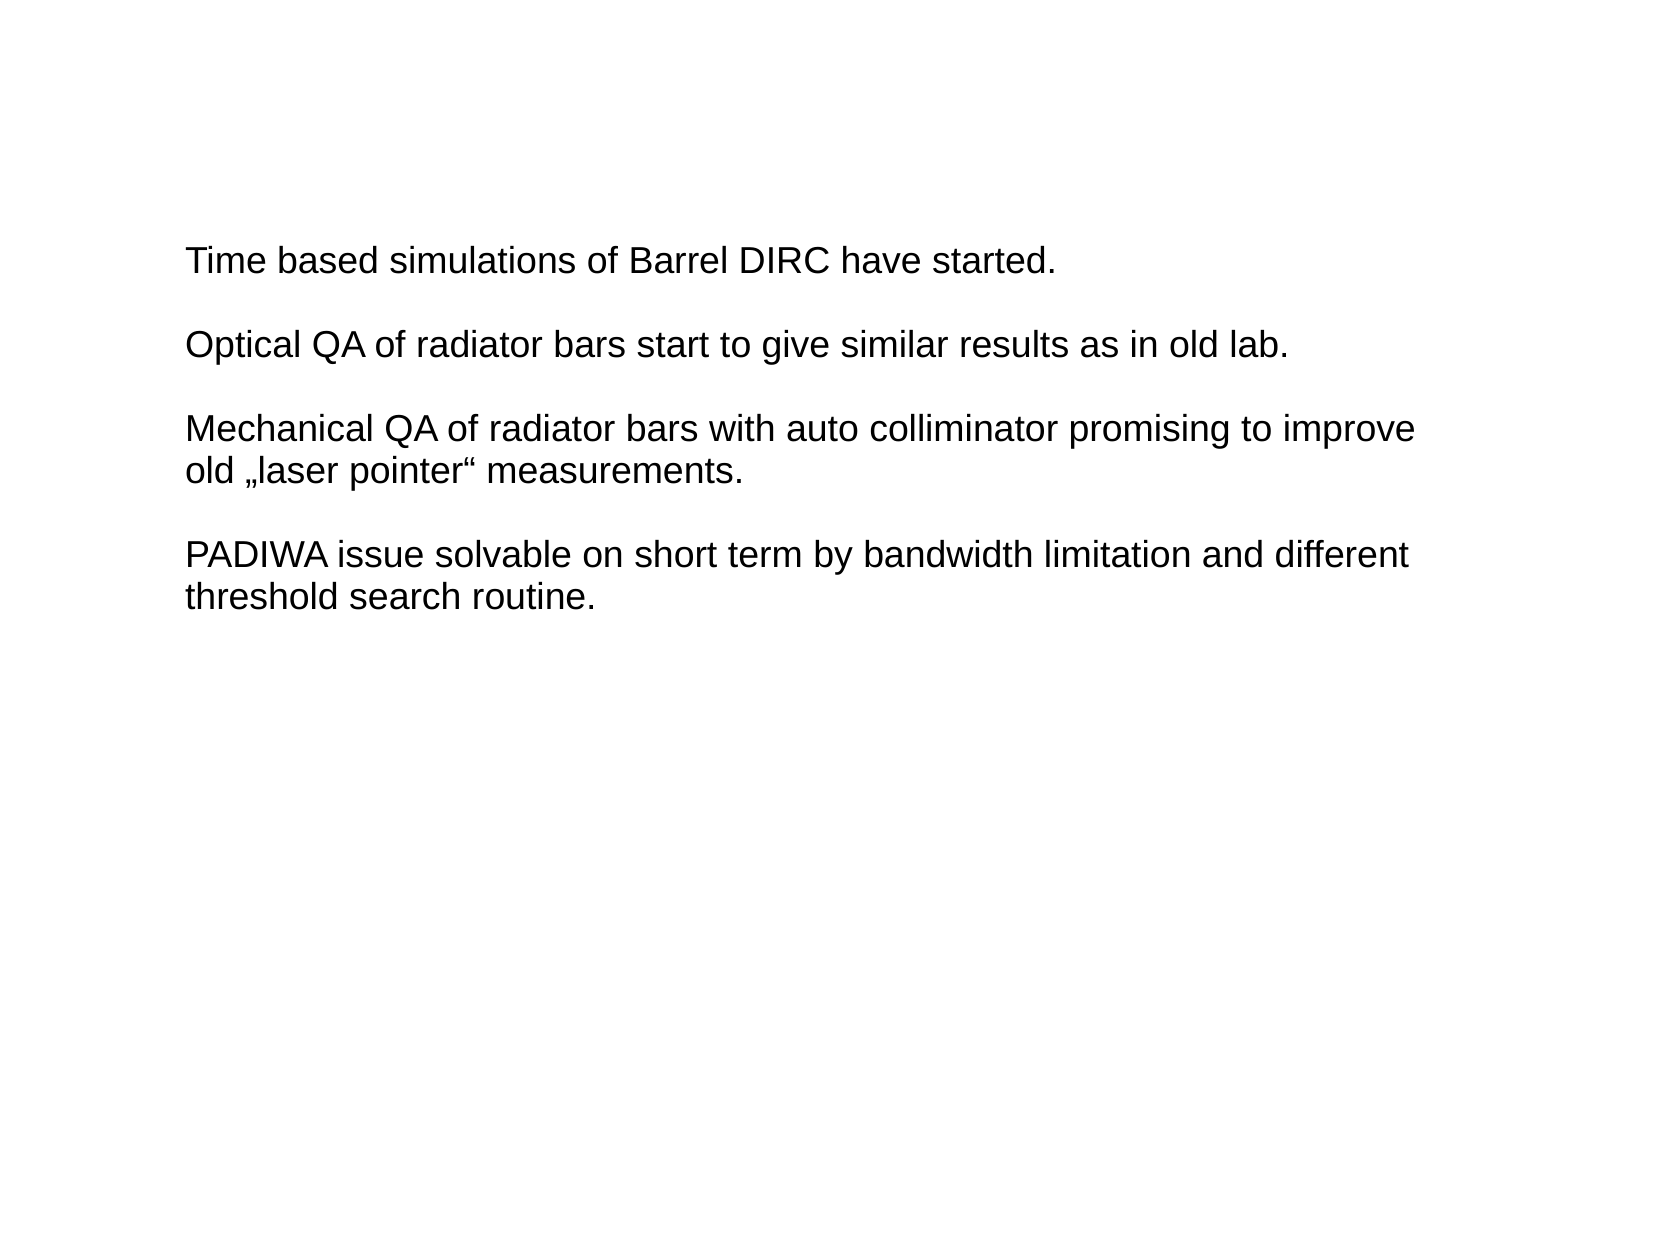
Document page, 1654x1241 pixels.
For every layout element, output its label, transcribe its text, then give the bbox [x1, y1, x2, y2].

text_box Time based simulations of Barrel DIRC have started. Optical QA of radiator bars start to give similar results as in old lab. Mechanical QA of radiator bars with auto colliminator promising to improve old „laser pointer“ measurements. PADIWA issue solvable on short term by bandwidth limitation and different threshold search routine. [170, 231, 1434, 625]
